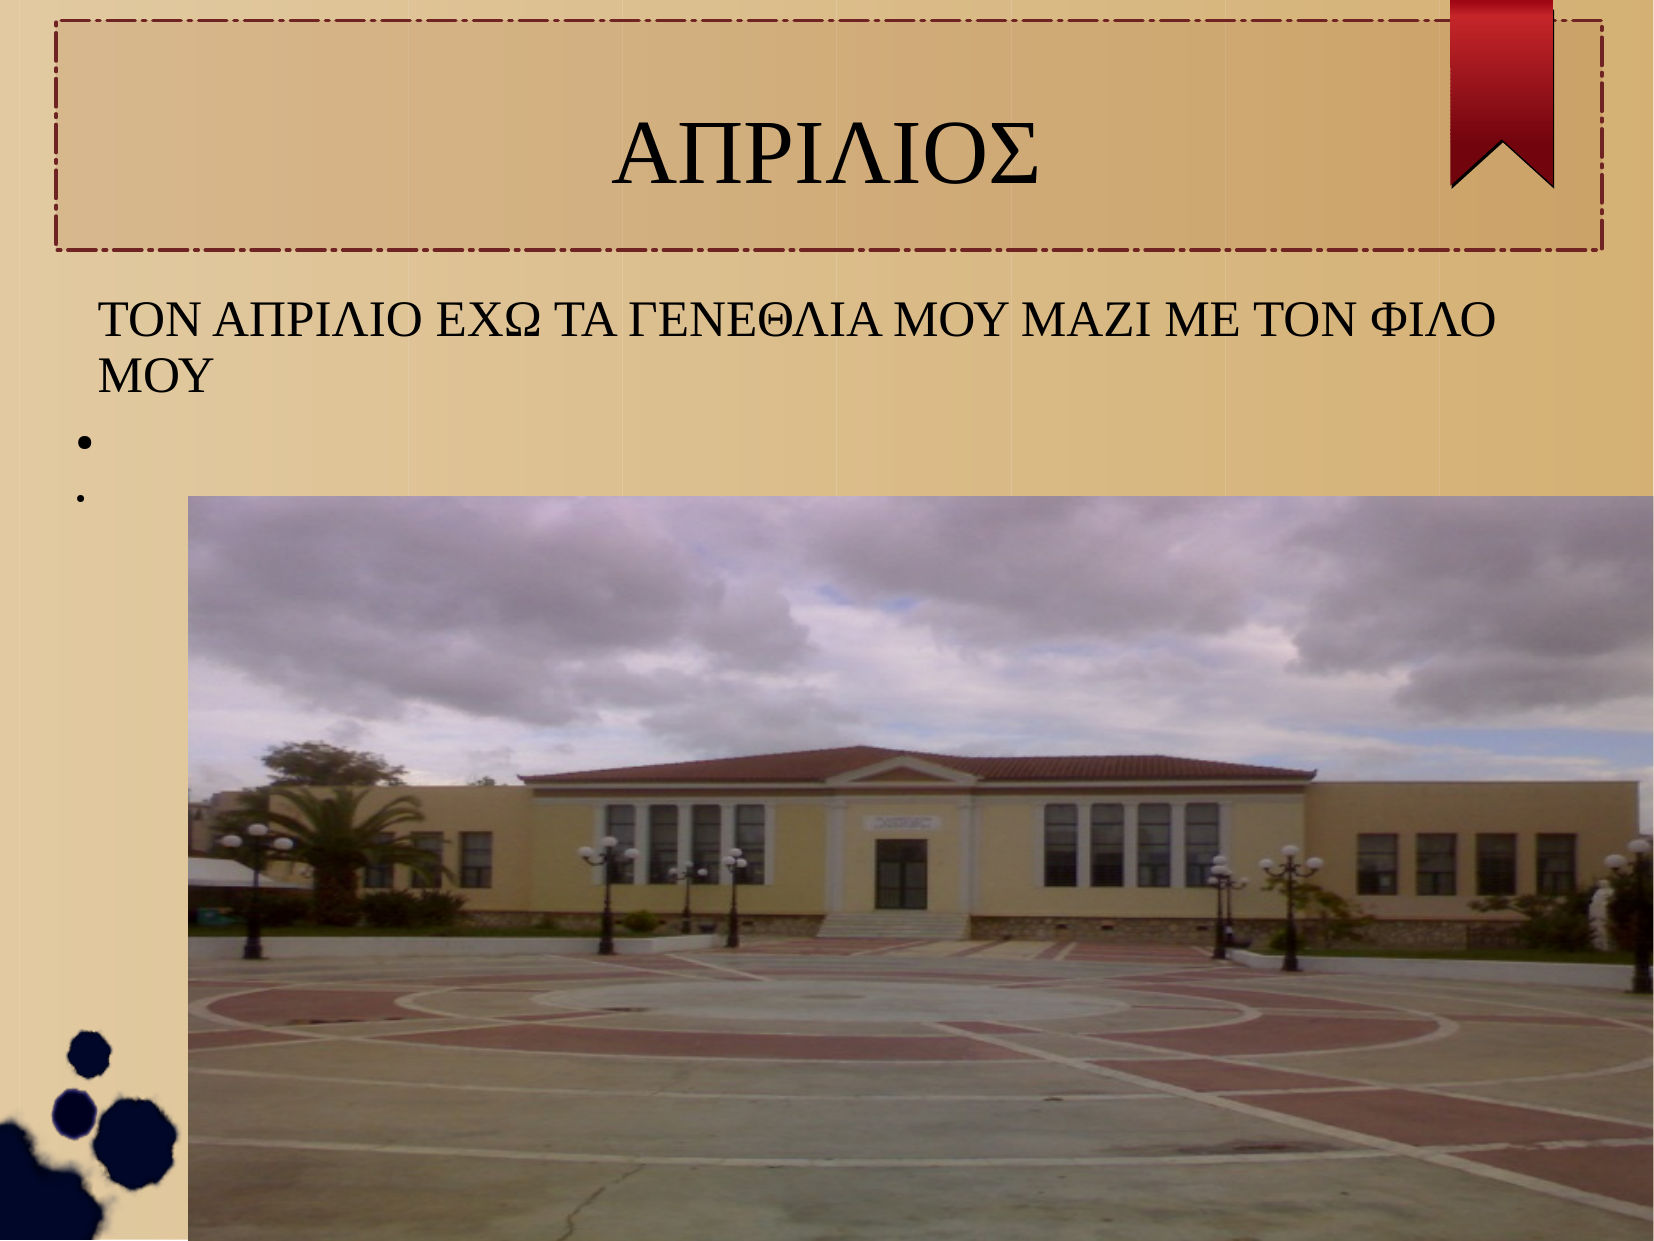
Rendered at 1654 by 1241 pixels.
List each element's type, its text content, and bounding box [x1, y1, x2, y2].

title ΑΠΡΙΛΙΟΣ [82, 49, 1571, 257]
picture [188, 496, 1654, 1241]
list ΤΟΝ ΑΠΡΙΛΙΟ ΕΧΩ ΤΑ ΓΕΝΕΘΛΙΑ ΜΟΥ ΜΑΖΙ ΜΕ ΤΟΝ ΦΙΛΟ ΜΟΥ [68, 290, 1524, 406]
